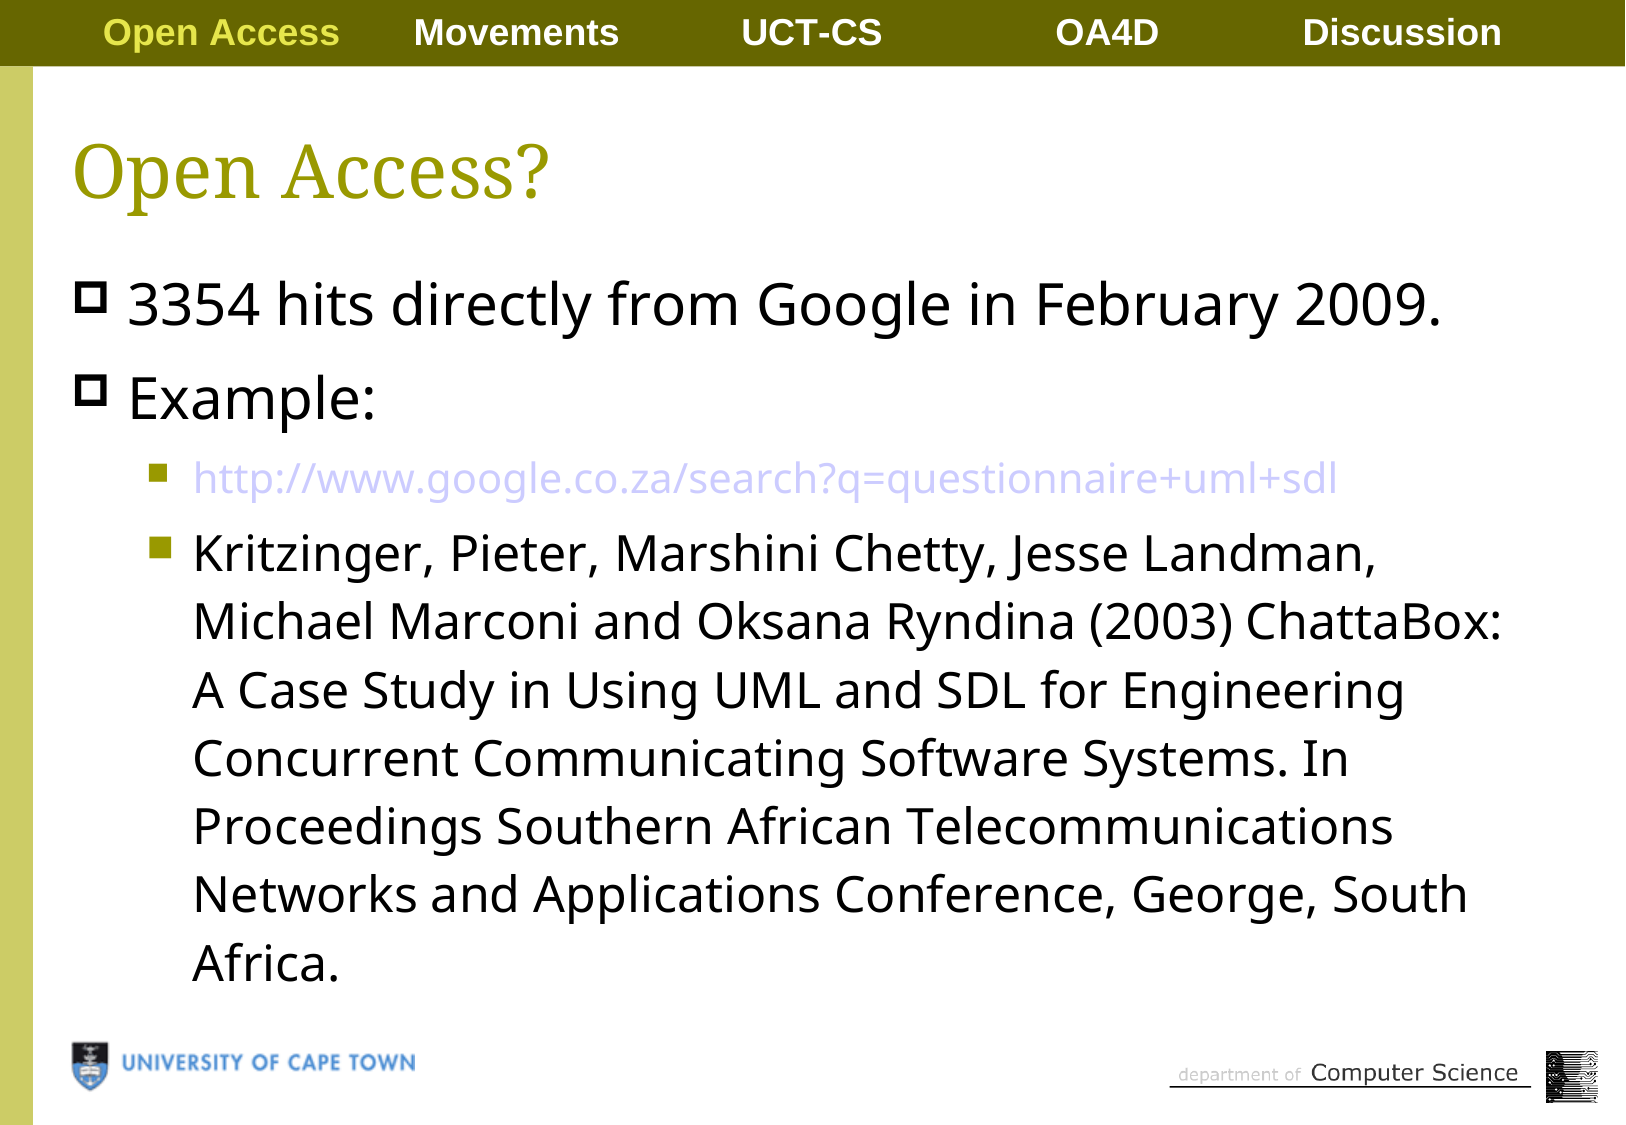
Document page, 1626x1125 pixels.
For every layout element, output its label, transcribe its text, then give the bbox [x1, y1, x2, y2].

picture [1169, 1043, 1532, 1091]
list 3354 hits directly from Google in February 2009. Example: http://www.google.co.za/search?q=questionnaire+uml+sdl Kritzinger, Pieter, Marshini Chetty, Jesse Landman, Michael Marconi and Oksana Ryndina (2003) ChattaBox: A Case Study in Using UML and SDL for Engineering Concurrent Communicating Software Systems. In Proceedings Southern African Telecommunications Networks and Applications Conference, George, South Africa. [56, 255, 1544, 1021]
title Open Access? [56, 86, 1543, 229]
picture [1546, 1051, 1598, 1103]
text_box Open Access Movements UCT-CS OA4D Discussion [29, 0, 1595, 60]
picture [61, 1024, 415, 1103]
